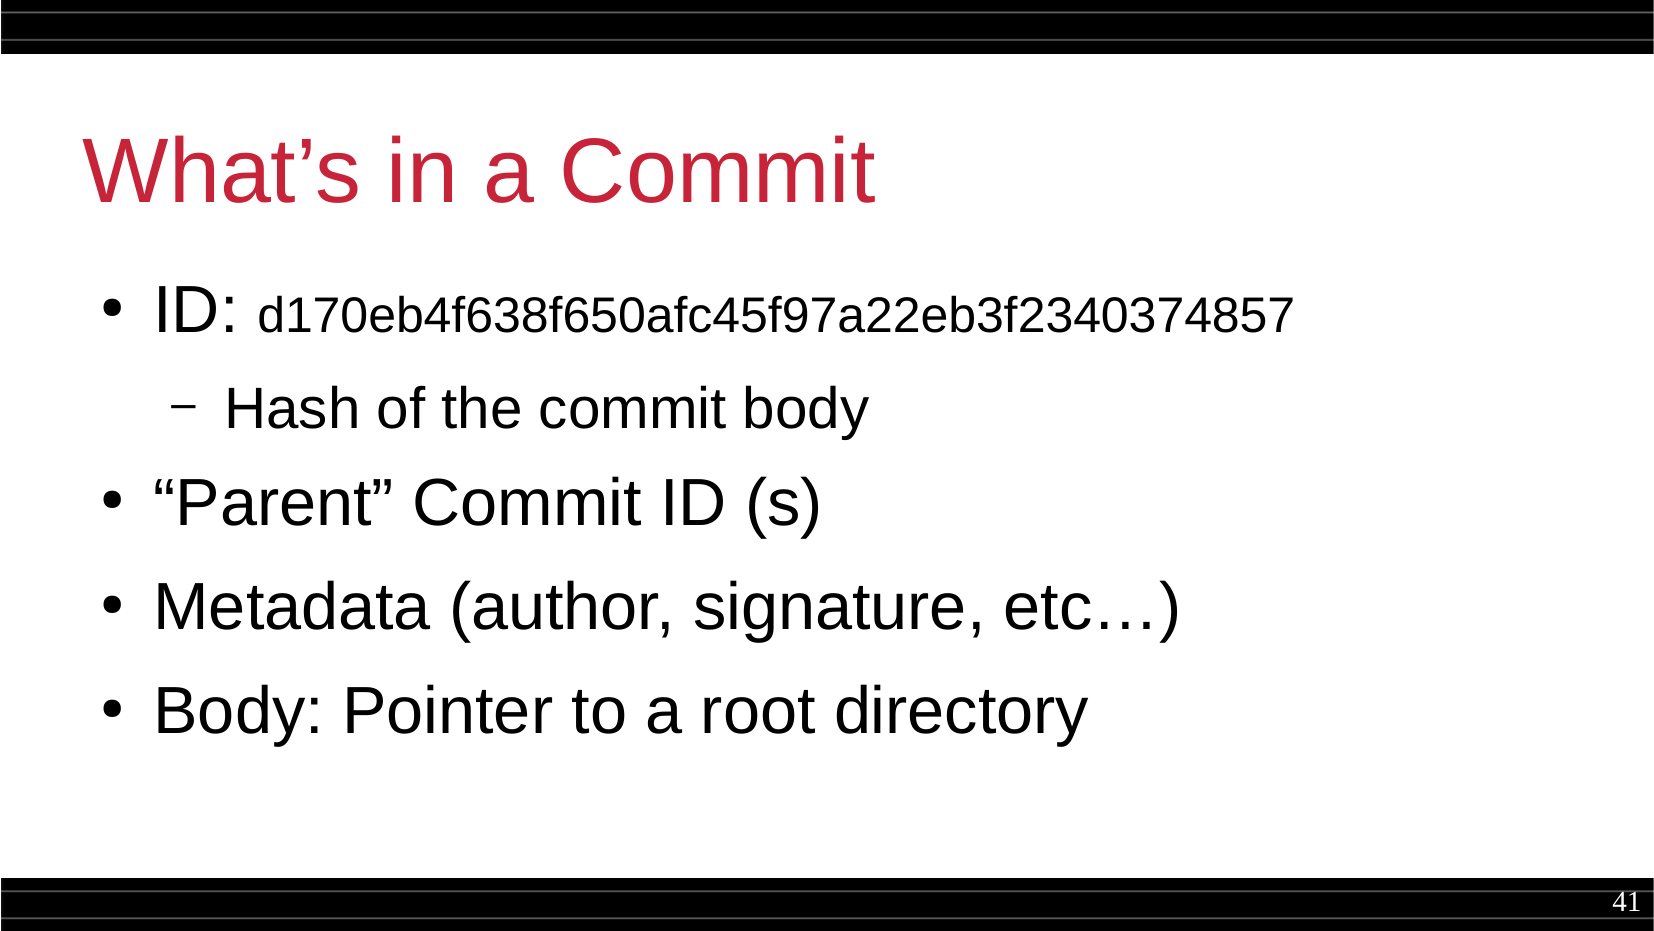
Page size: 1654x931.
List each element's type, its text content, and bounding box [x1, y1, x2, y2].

list ID: d170eb4f638f650afc45f97a22eb3f2340374857 Hash of the commit body “Parent” Commit ID (s) Metadata (author, signature, etc…) Body: Pointer to a root directory [82, 271, 1571, 758]
picture [1, 0, 1654, 54]
picture [1, 878, 1654, 931]
title What’s in a Commit [82, 92, 1571, 249]
